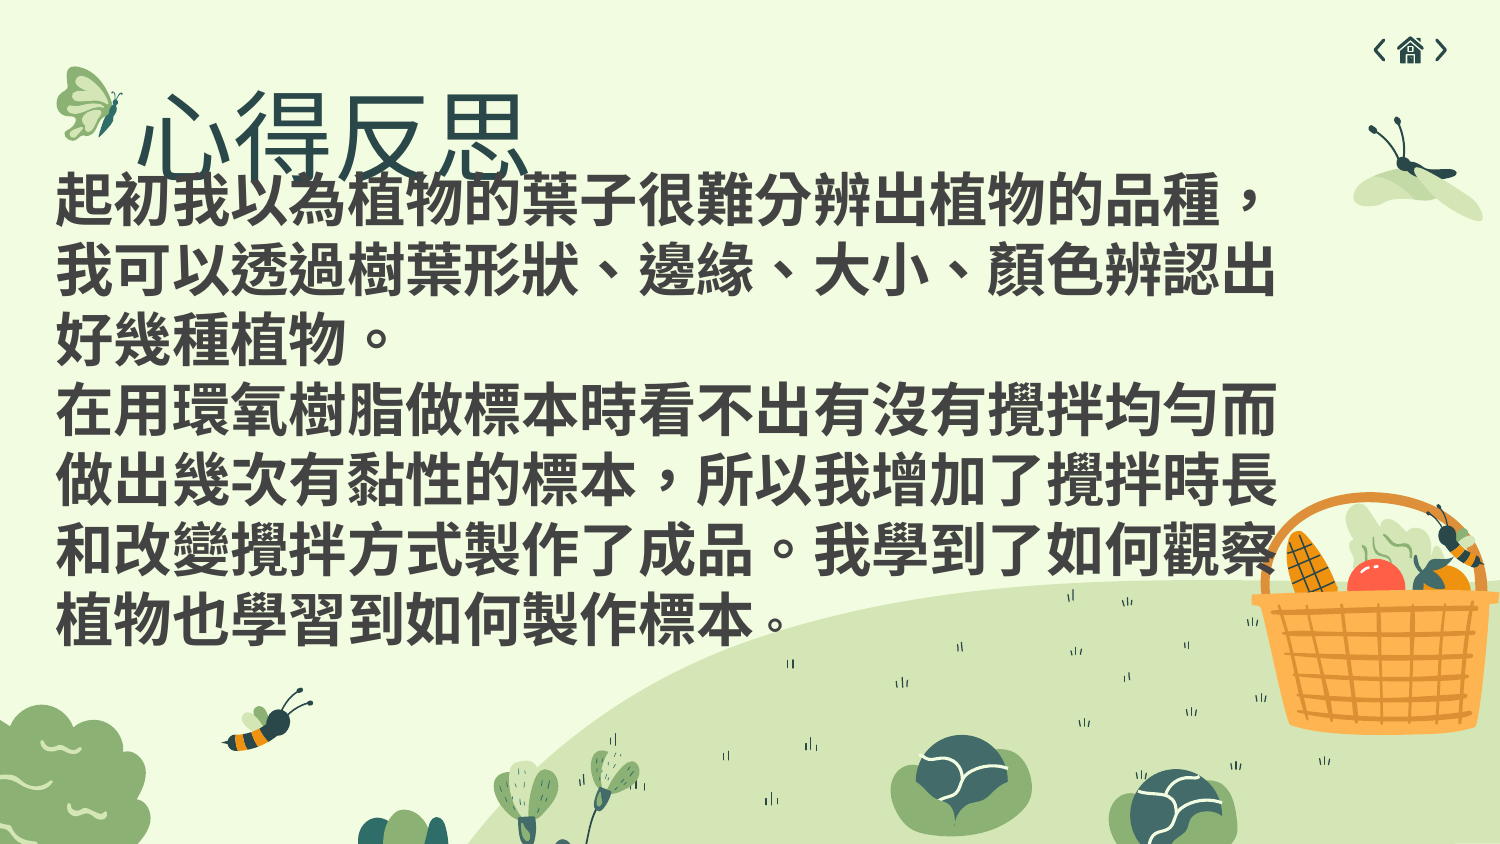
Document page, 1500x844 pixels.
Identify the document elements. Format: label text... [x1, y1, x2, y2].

text_box [1303, 549, 1307, 561]
text_box [56, 66, 123, 141]
text_box [1281, 492, 1500, 736]
text_box [358, 809, 449, 844]
text_box [1397, 36, 1424, 64]
text_box [1353, 116, 1483, 222]
text_box [1303, 532, 1329, 571]
text_box [1306, 576, 1319, 591]
list 起初我以為植物的葉子很難分辨出植物的品種，我可以透過樹葉形狀、邊緣、大小、顏色辨認出好幾種植物。 在用環氧樹脂做標本時看不出有沒有攪拌均勻而做出幾次有黏性的標本，所以我增加了攪拌時長和改變攪拌方式製作了成品。我學到了如何觀察植物也學習到如何製作標本。 [13, 165, 1303, 696]
text_box [221, 696, 314, 751]
title 心得反思 [118, 88, 1383, 182]
text_box [493, 760, 559, 844]
text_box [1303, 562, 1313, 576]
text_box [555, 839, 571, 844]
text_box [1108, 769, 1199, 844]
text_box [890, 734, 1032, 837]
text_box [585, 747, 640, 844]
text_box [1152, 775, 1238, 844]
